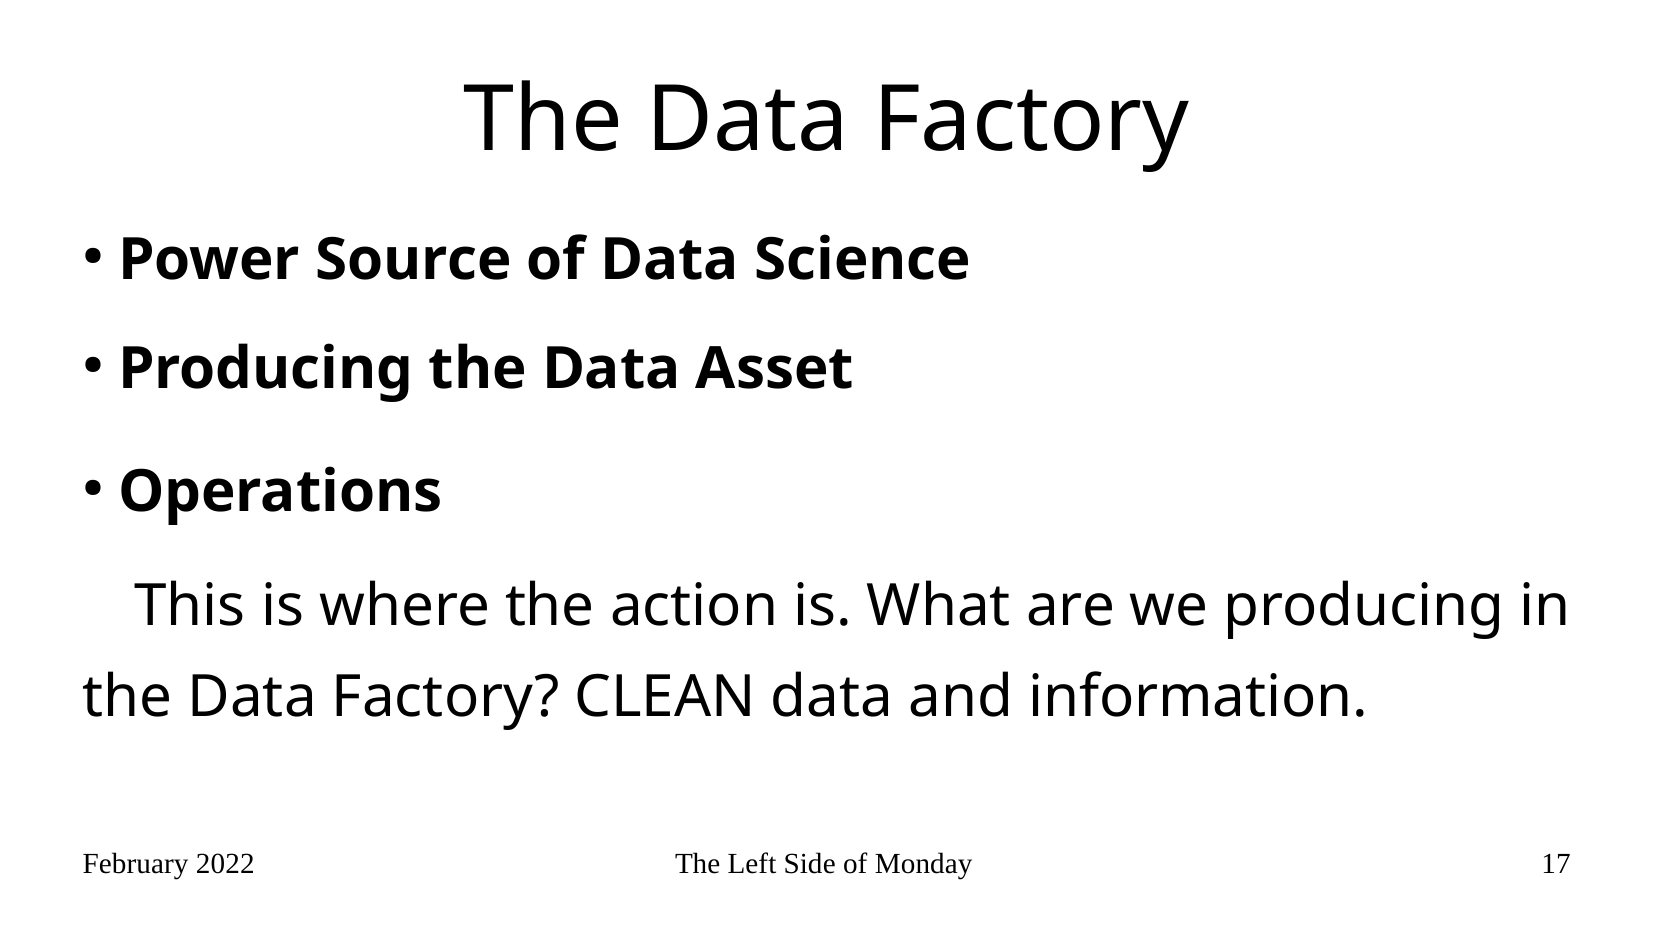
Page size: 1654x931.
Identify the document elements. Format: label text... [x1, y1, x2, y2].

list Power Source of Data Science Producing the Data Asset Operations This is where the action is. What are we producing in the Data Factory? CLEAN data and information. [82, 217, 1571, 758]
title The Data Factory [82, 37, 1571, 193]
